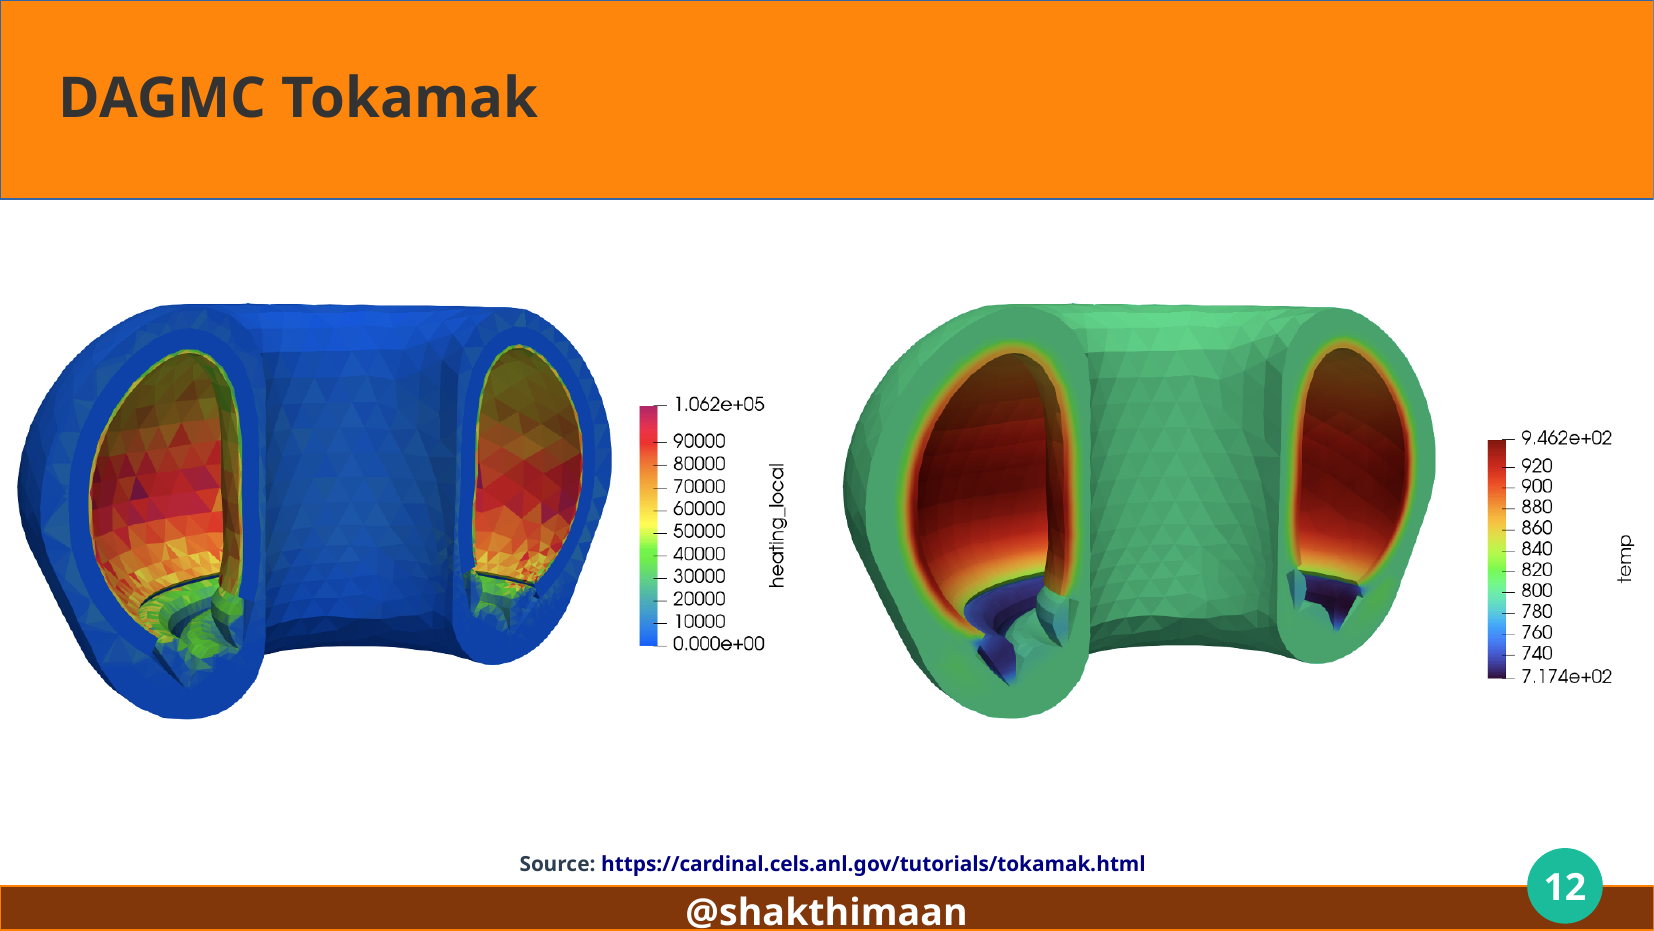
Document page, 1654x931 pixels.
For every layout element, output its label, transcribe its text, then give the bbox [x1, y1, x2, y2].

picture [0, 266, 1653, 734]
title DAGMC Tokamak [59, 37, 1595, 156]
list Source: https://cardinal.cels.anl.gov/tutorials/tokamak.html [448, 849, 1247, 891]
